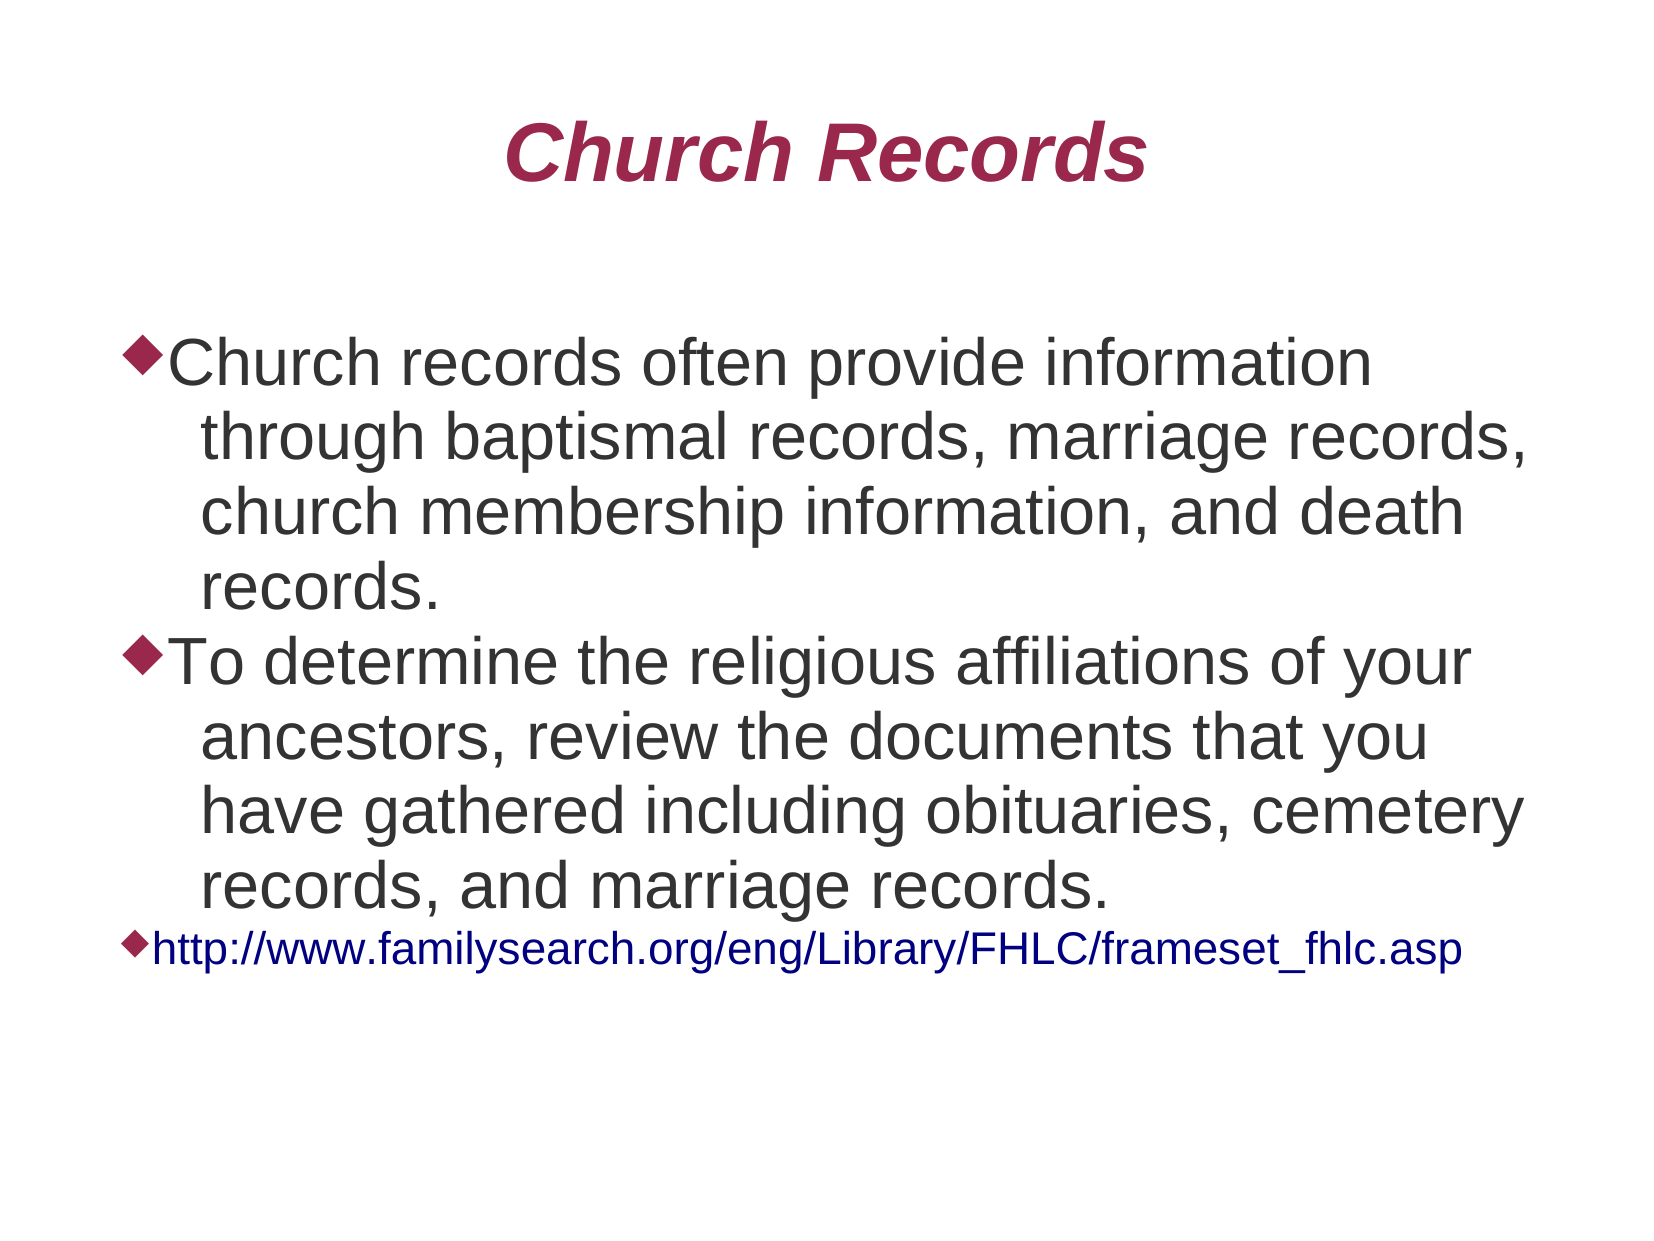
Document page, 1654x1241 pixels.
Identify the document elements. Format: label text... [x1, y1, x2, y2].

list Church records often provide information through baptismal records, marriage records, church membership information, and death records. To determine the religious affiliations of your ancestors, review the documents that you have gathered including obituaries, cemetery records, and marriage records. http://www.familysearch.org/eng/Library/FHLC/frameset_fhlc.asp [118, 324, 1571, 1049]
title Church Records [82, 56, 1571, 250]
